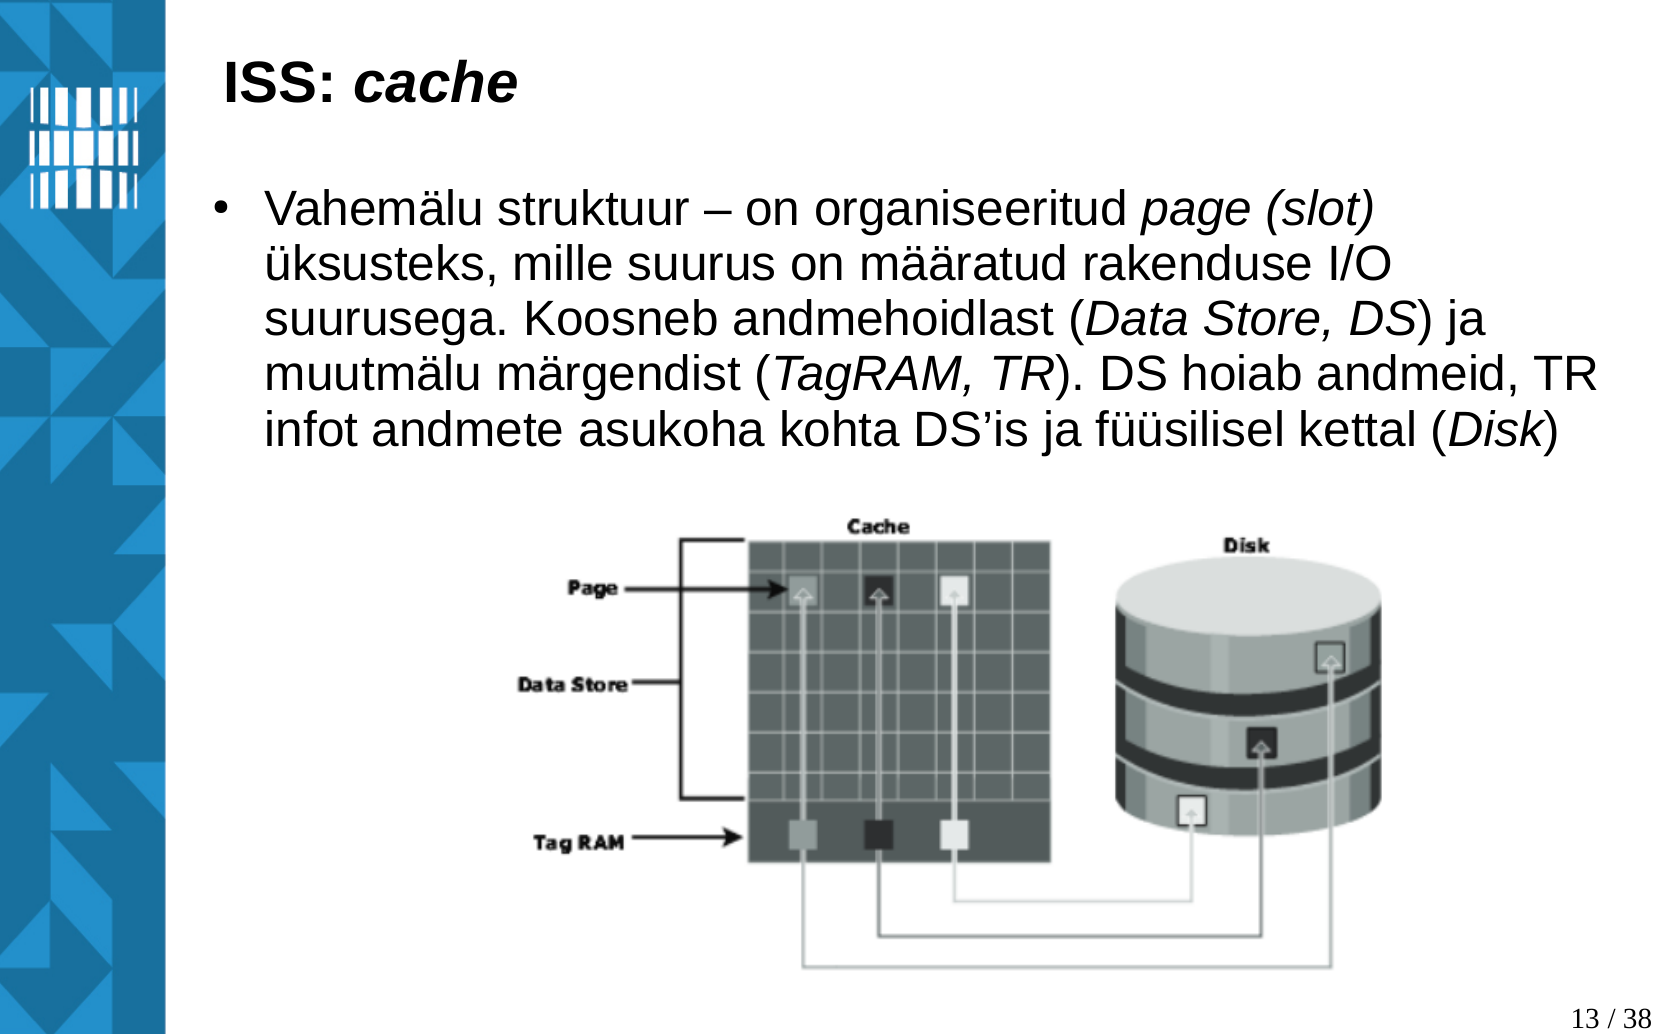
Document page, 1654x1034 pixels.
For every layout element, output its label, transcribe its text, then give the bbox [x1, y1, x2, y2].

picture [351, 495, 1405, 981]
title ISS: cache [223, 41, 1554, 125]
list Vahemälu struktuur – on organiseeritud page (slot) üksusteks, mille suurus on määratud rakenduse I/O suurusega. Koosneb andmehoidlast (Data Store, DS) ja muutmälu märgendist (TagRAM, TR). DS hoiab andmeid, TR infot andmete asukoha kohta DS’is ja füüsilisel kettal (Disk) [194, 180, 1607, 461]
